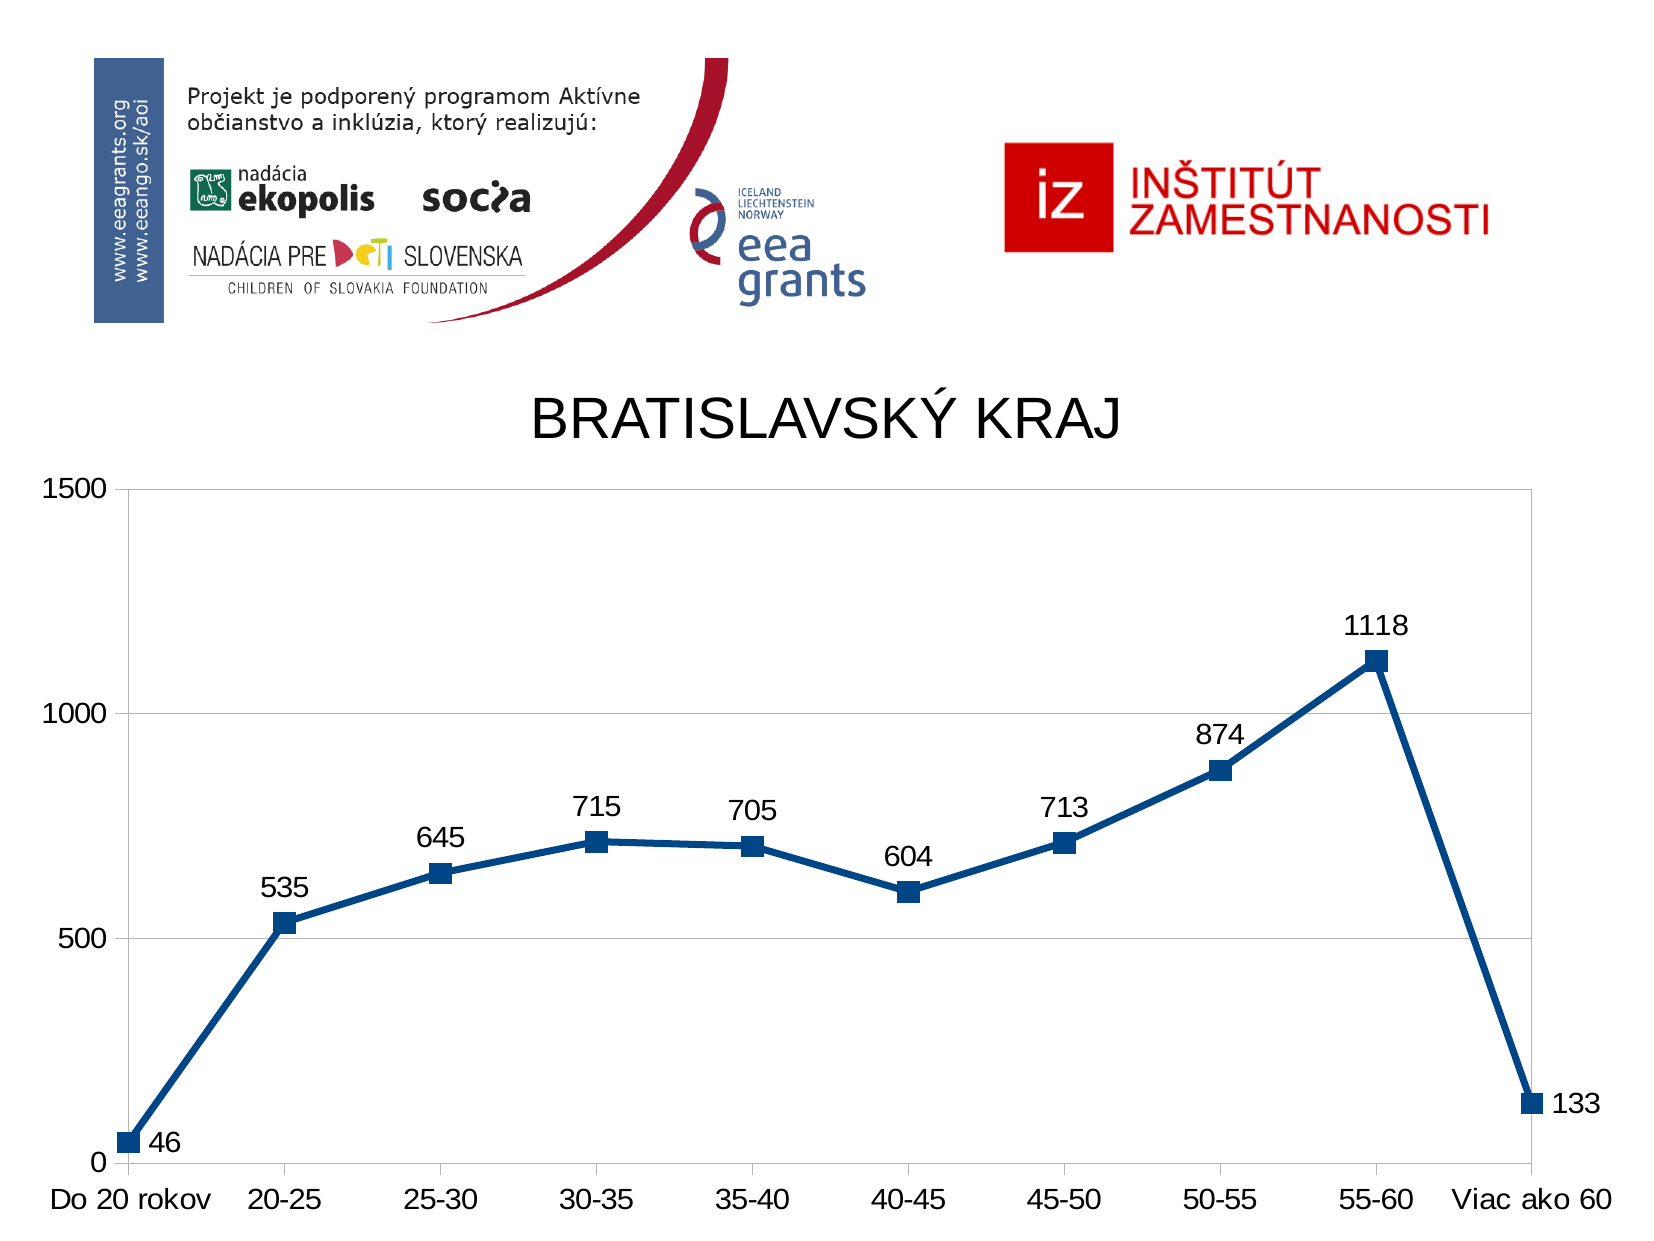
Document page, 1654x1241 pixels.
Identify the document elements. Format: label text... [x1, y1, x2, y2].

picture [94, 58, 887, 324]
text_box BRATISLAVSKÝ KRAJ [454, 377, 1199, 458]
picture [41, 472, 1613, 1217]
picture [944, 47, 1548, 343]
